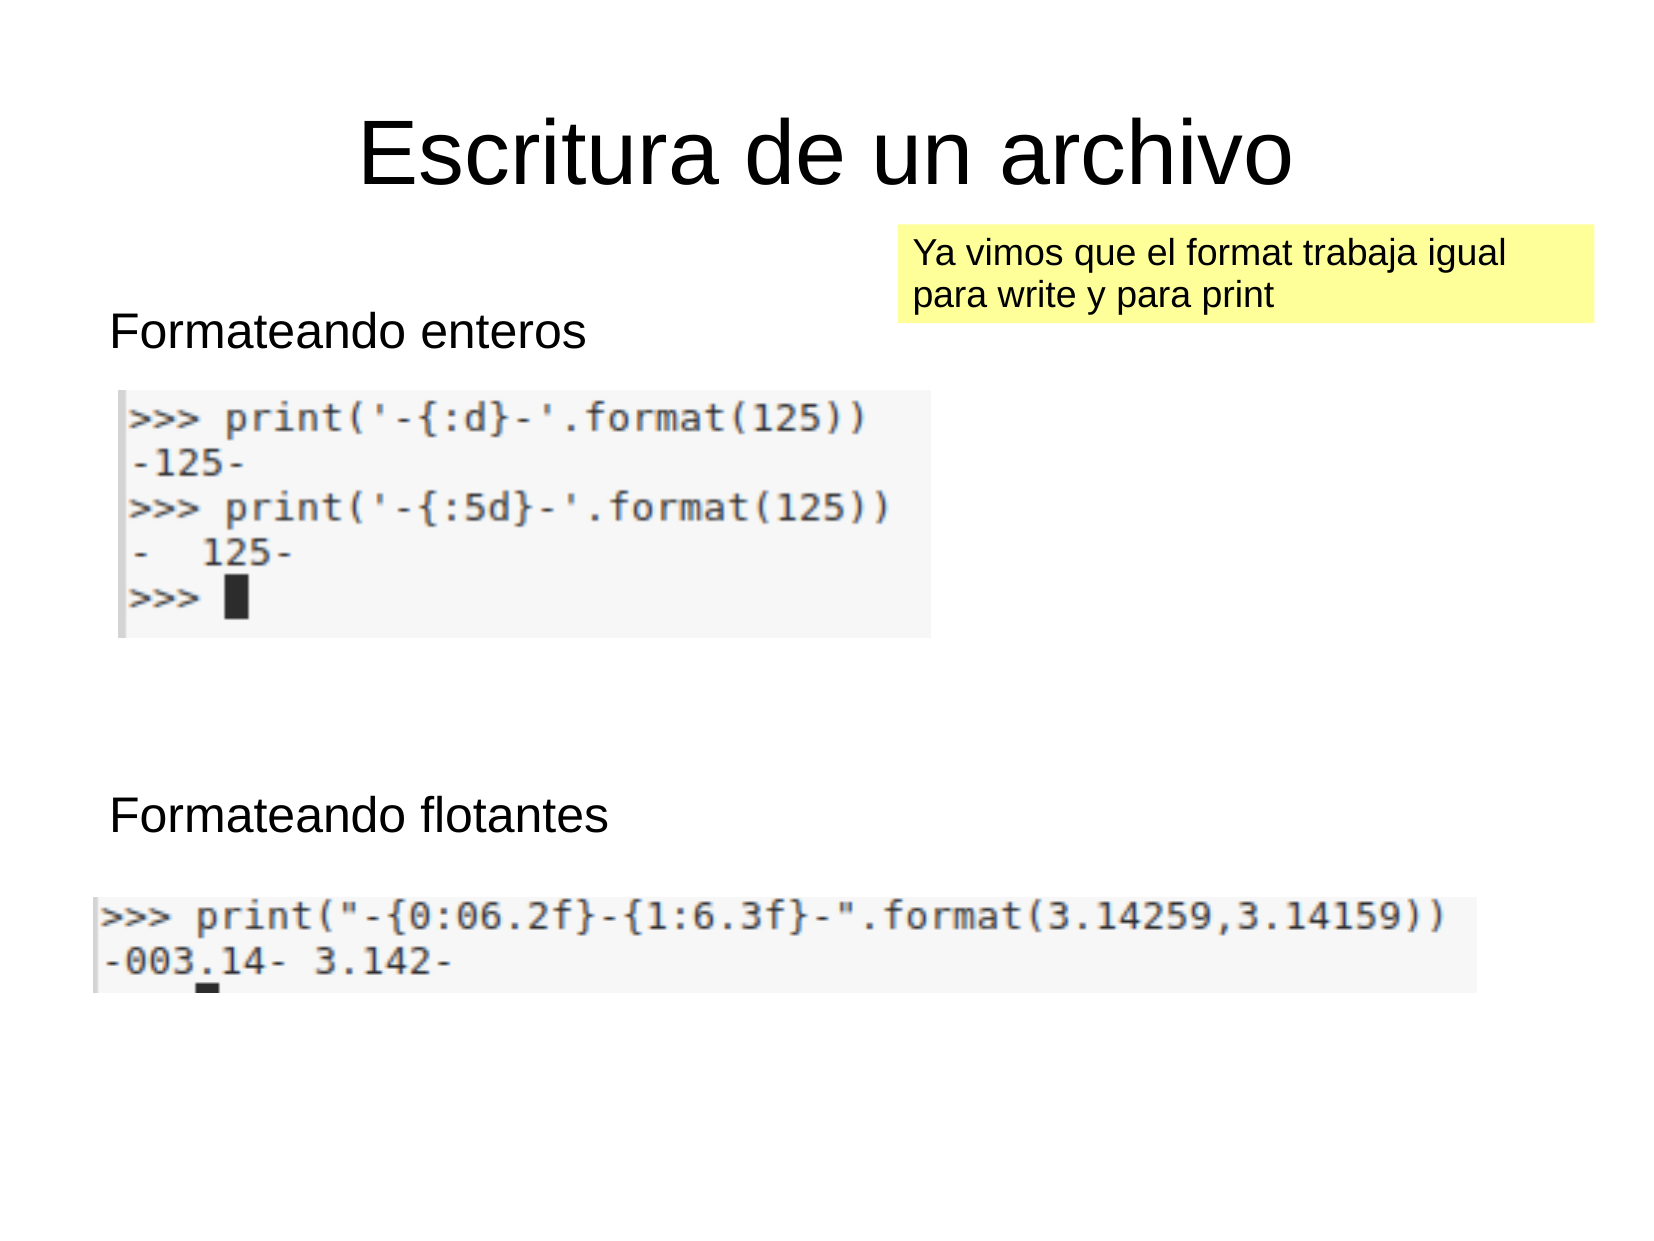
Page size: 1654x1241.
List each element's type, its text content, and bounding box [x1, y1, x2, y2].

text_box Formateando flotantes [94, 779, 1477, 851]
picture [93, 897, 1477, 993]
picture [118, 390, 931, 638]
text_box Ya vimos que el format trabaja igual para write y para print [897, 224, 1595, 324]
title Escritura de un archivo [82, 49, 1571, 257]
text_box Formateando enteros [94, 295, 1477, 367]
